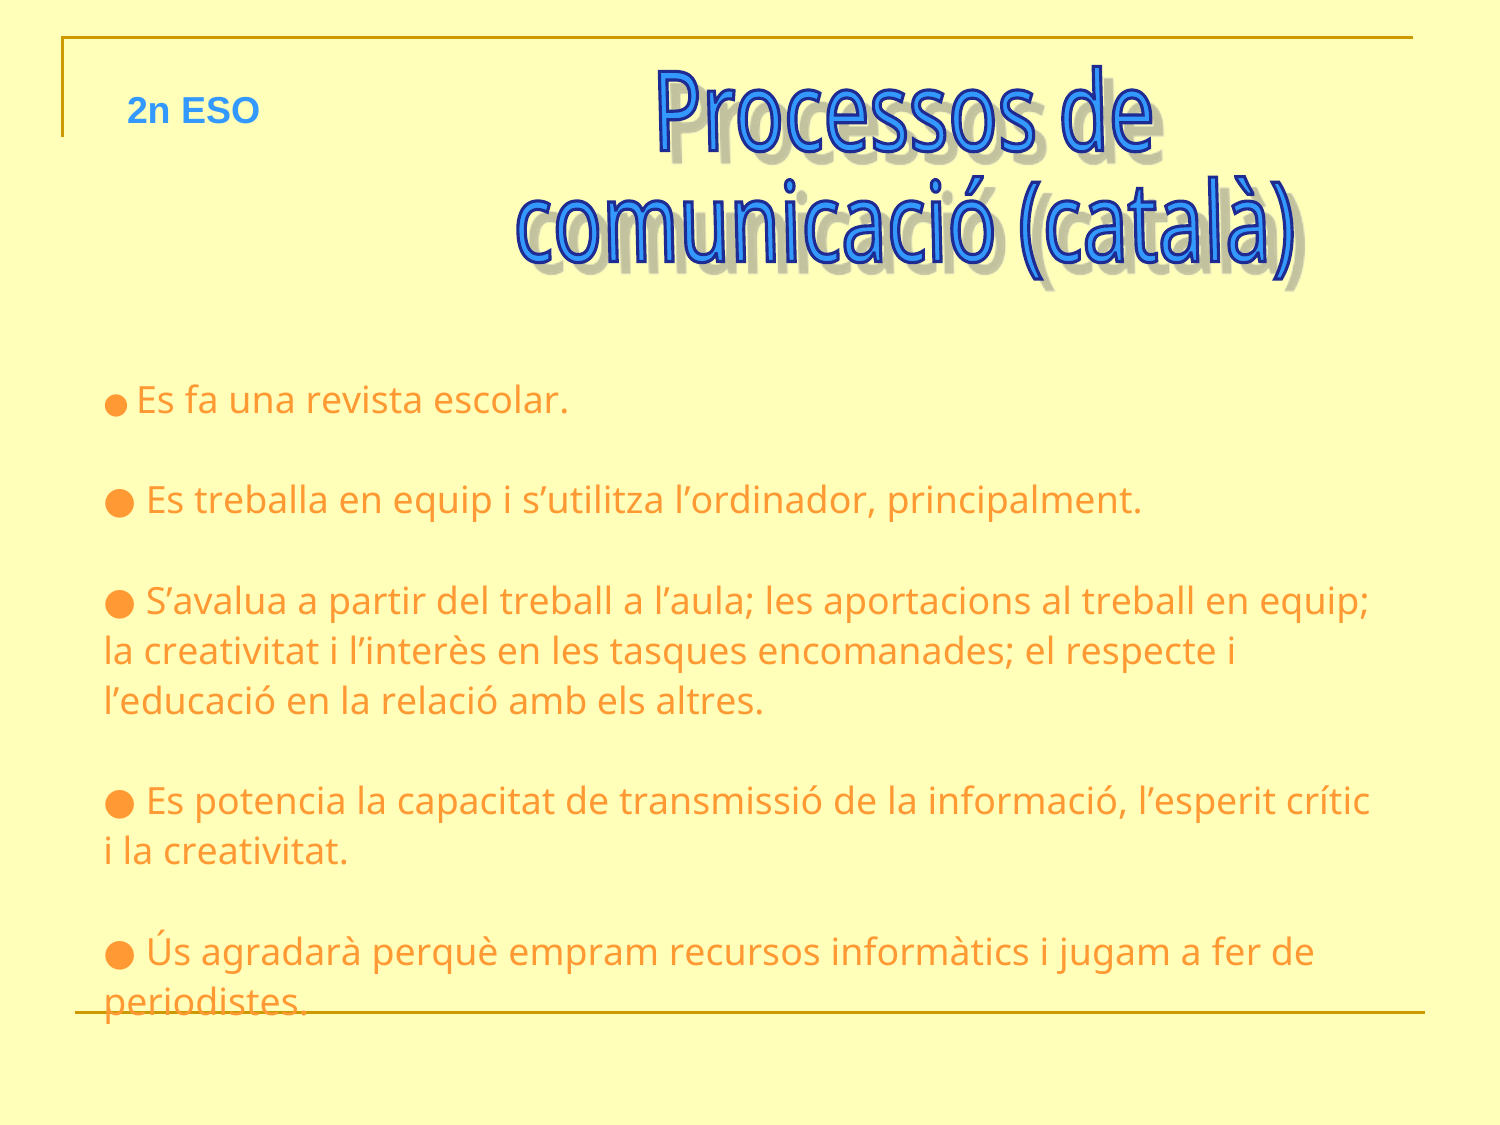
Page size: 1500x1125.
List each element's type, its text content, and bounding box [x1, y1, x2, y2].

text_box Processos de comunicació (català) [1161, 201, 1198, 263]
text_box Processos de comunicació (català) [891, 200, 924, 263]
text_box Processos de comunicació (català) [1128, 188, 1157, 263]
text_box Processos de comunicació (català) [708, 90, 735, 151]
text_box Processos de comunicació (català) [912, 90, 945, 152]
text_box Processos de comunicació (català) [735, 200, 775, 262]
text_box Processos de comunicació (català) [659, 71, 698, 151]
text_box Processos de comunicació (català) [1086, 201, 1123, 263]
list ● Es fa una revista escolar. ● Es treballa en equip i s’utilitza l’ordinador, principalment. ● S’avalua a partir del treball a l’aula; les aportacions al treball en equip; la creativitat i l’interès en les tasques encomanades; el respecte i l’educació en la relació amb els altres. ● Es potencia la capacitat de transmissió de la informació, l’esperit crític i la creativitat. ● Ús agradarà perquè empram recursos informàtics i jugam a fer de periodistes. [88, 373, 1412, 976]
text_box Processos de comunicació (català) [1062, 66, 1103, 152]
text_box Processos de comunicació (català) [1113, 90, 1151, 152]
text_box Processos de comunicació (català) [827, 90, 866, 152]
text_box Processos de comunicació (català) [684, 202, 724, 263]
text_box Processos de comunicació (català) [1047, 200, 1080, 263]
text_box Processos de comunicació (català) [1272, 182, 1293, 280]
text_box Processos de comunicació (català) [1228, 201, 1266, 263]
text_box Processos de comunicació (català) [1021, 182, 1042, 280]
text_box Processos de comunicació (català) [738, 90, 780, 152]
text_box Processos de comunicació (català) [951, 200, 993, 263]
text_box Processos de comunicació (català) [1001, 90, 1034, 152]
text_box Processos de comunicació (català) [805, 200, 839, 263]
text_box Processos de comunicació (català) [1209, 177, 1219, 262]
text_box 2n ESO [112, 78, 479, 139]
text_box Processos de comunicació (català) [873, 90, 906, 152]
text_box Processos de comunicació (català) [557, 200, 598, 263]
text_box Processos de comunicació (català) [952, 90, 994, 152]
text_box Processos de comunicació (català) [844, 201, 881, 263]
text_box Processos de comunicació (català) [788, 90, 821, 152]
text_box Processos de comunicació (català) [517, 200, 551, 263]
text_box Processos de comunicació (català) [608, 200, 674, 262]
